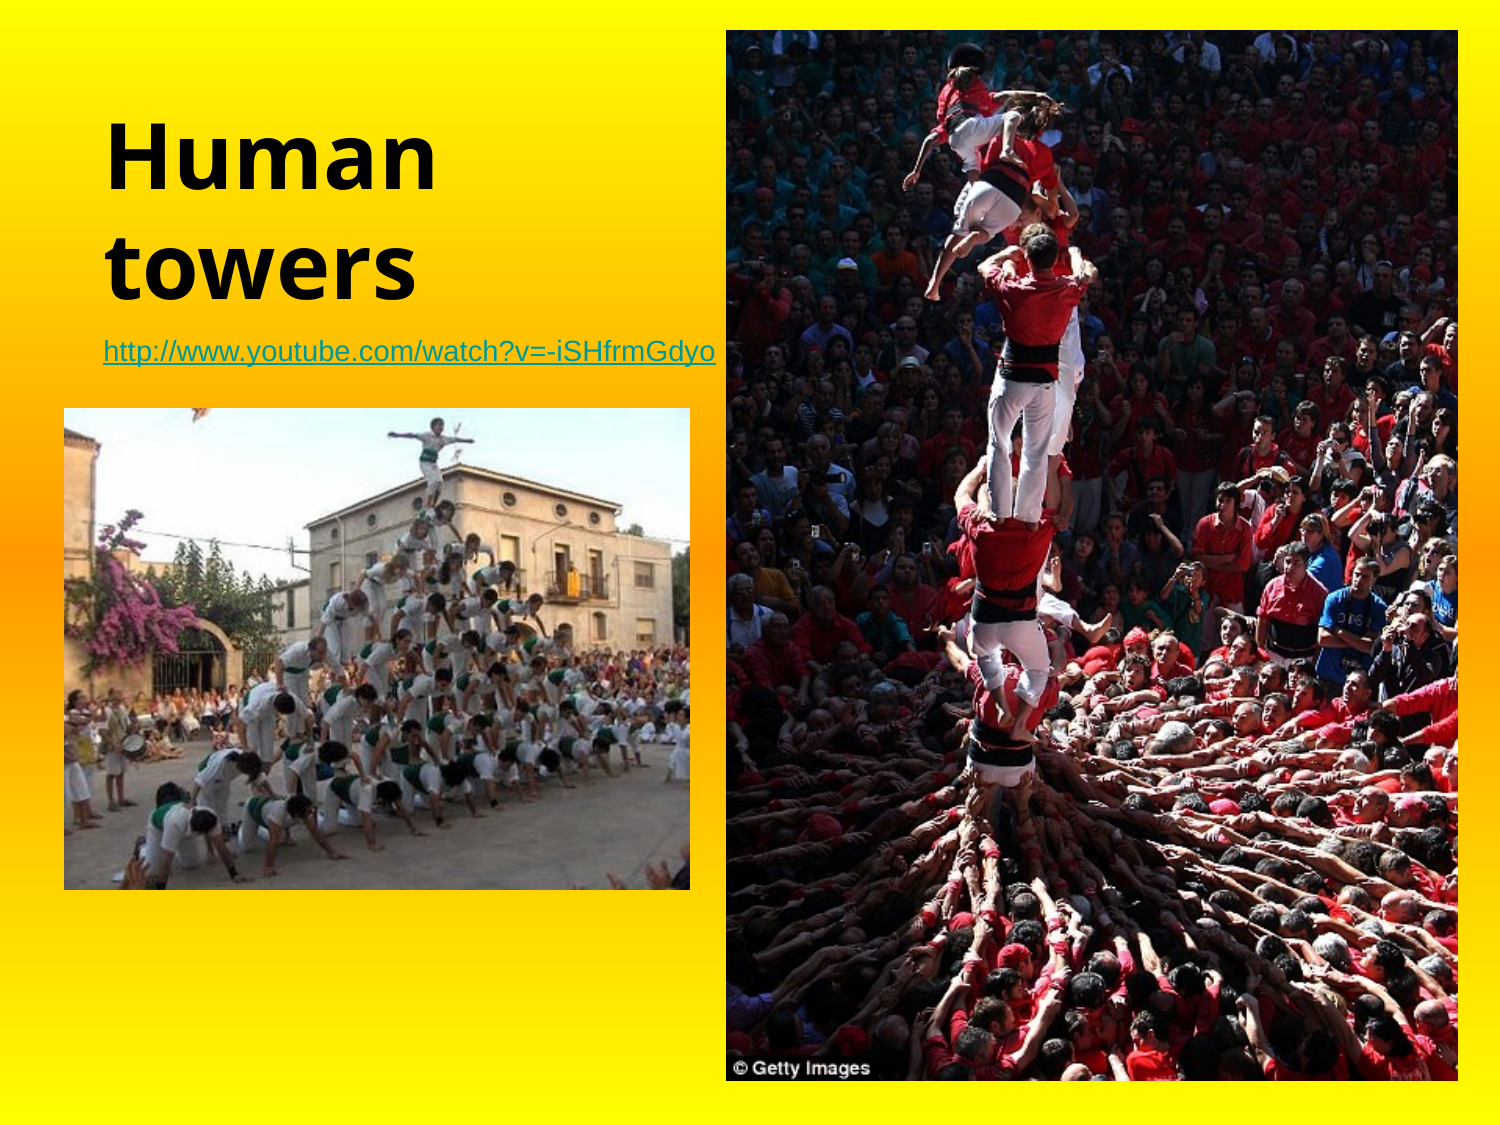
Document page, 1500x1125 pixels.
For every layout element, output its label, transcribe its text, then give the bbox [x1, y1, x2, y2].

text_box Human towers http://www.youtube.com/watch?v=-iSHfrmGdyo [88, 90, 726, 375]
picture [64, 408, 690, 891]
picture [726, 30, 1458, 1081]
